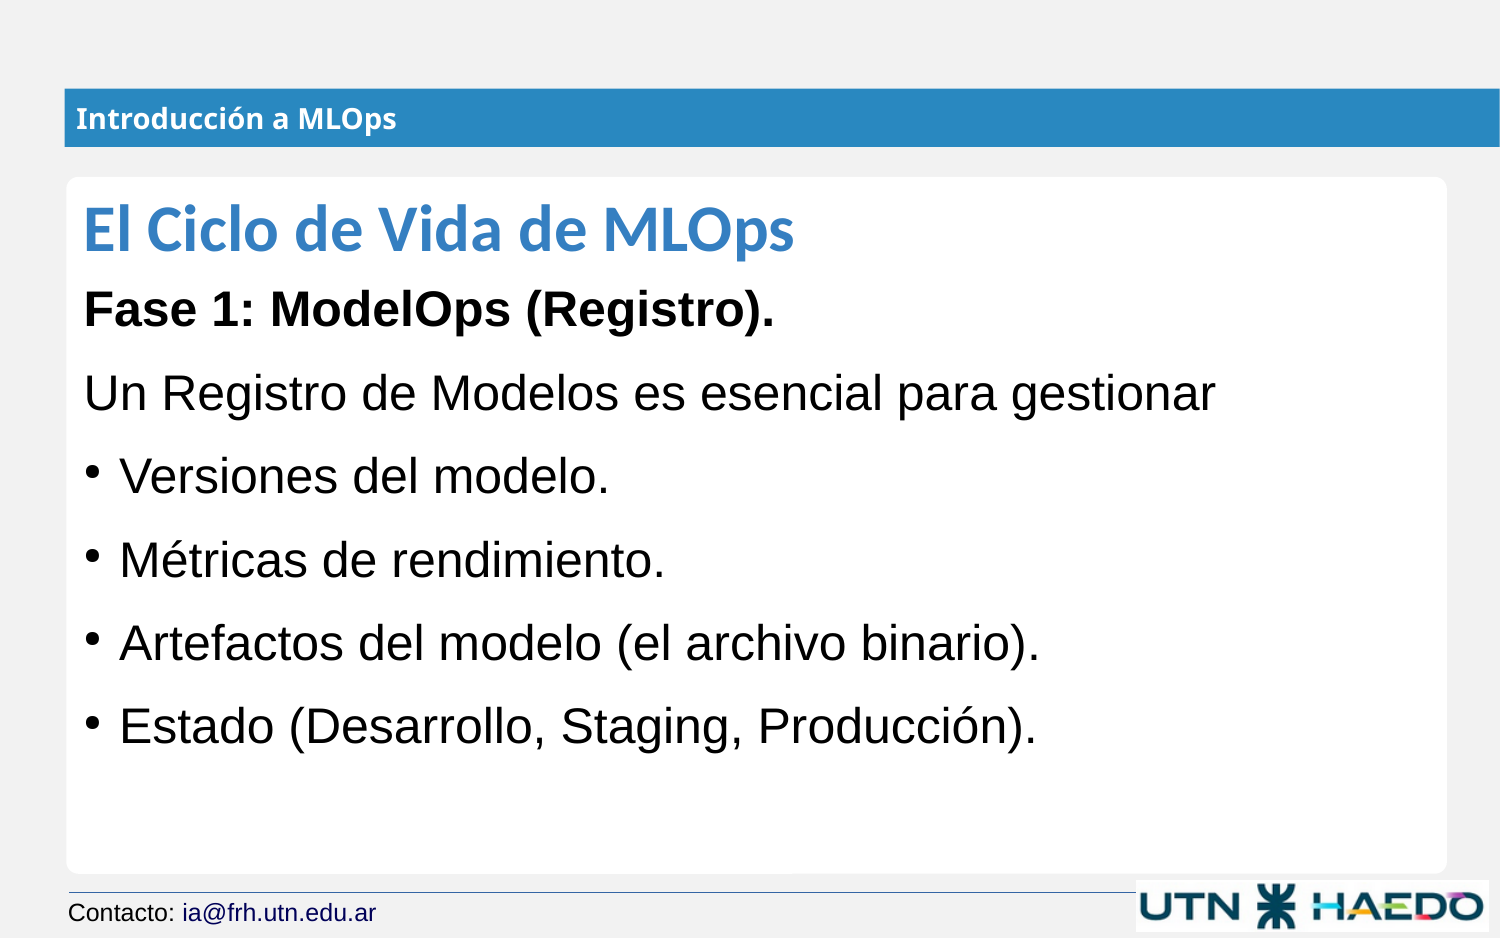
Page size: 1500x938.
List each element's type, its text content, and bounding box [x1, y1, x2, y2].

picture [1136, 880, 1489, 932]
text_box El Ciclo de Vida de MLOps Fase 1: ModelOps (Registro). Un Registro de Modelos es esencial para gestionar Versiones del modelo. Métricas de rendimiento. Artefactos del modelo (el archivo binario). Estado (Desarrollo, Staging, Producción). [68, 177, 1465, 874]
text_box Introducción a MLOps [64, 88, 1500, 147]
